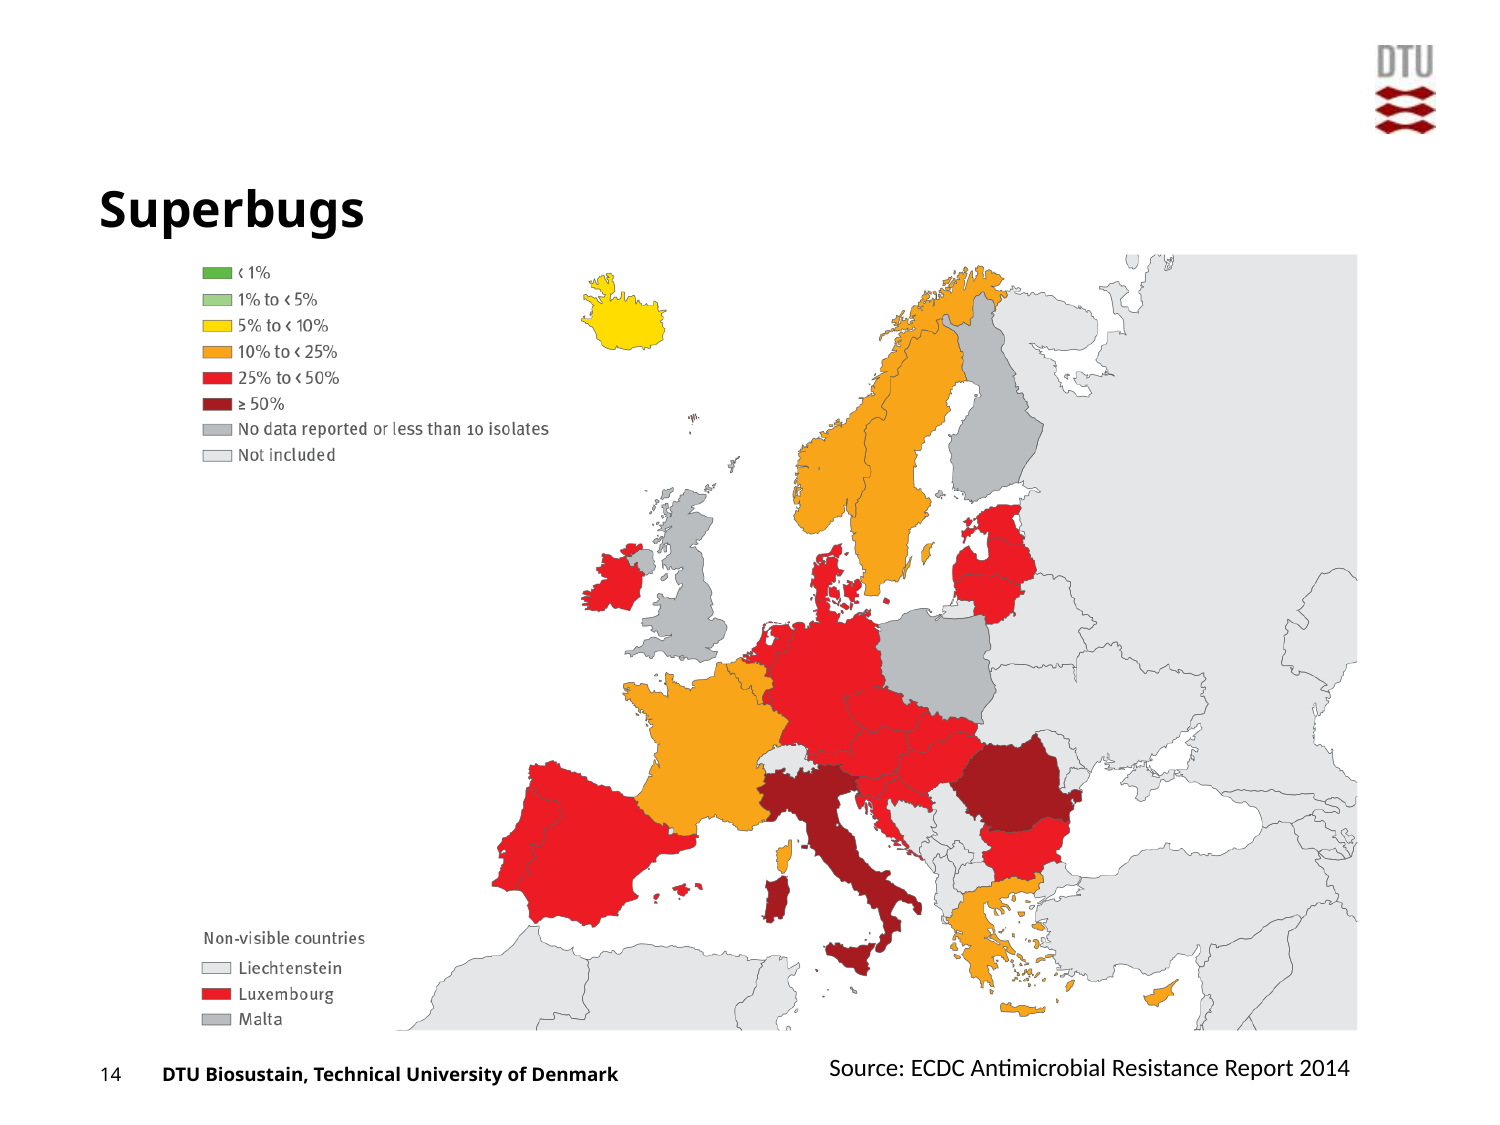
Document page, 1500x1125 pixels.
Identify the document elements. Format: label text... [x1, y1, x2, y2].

picture [1375, 45, 1436, 134]
text_box Source: ECDC Antimicrobial Resistance Report 2014 [814, 1050, 1372, 1090]
slide_number <number> [99, 1062, 151, 1113]
picture [178, 252, 1366, 1036]
title Superbugs [99, 50, 1375, 238]
